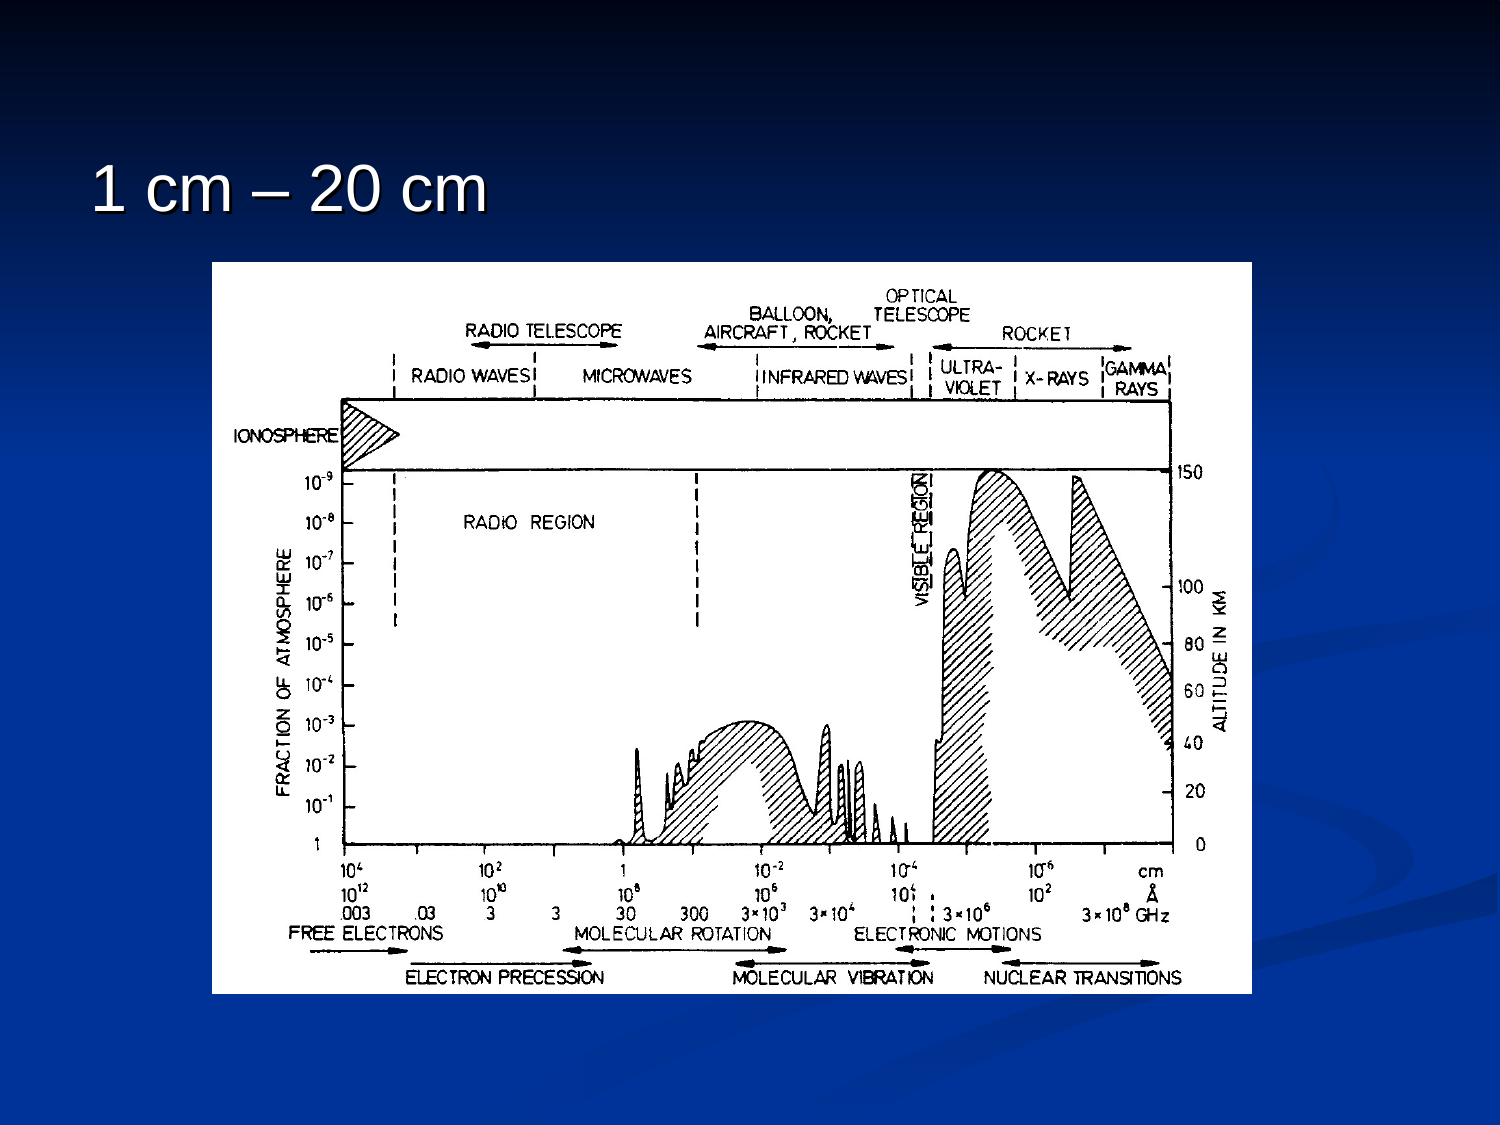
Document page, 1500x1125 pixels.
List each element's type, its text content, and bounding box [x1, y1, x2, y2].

picture [212, 262, 1252, 994]
list 1 cm – 20 cm [75, 137, 1426, 1005]
